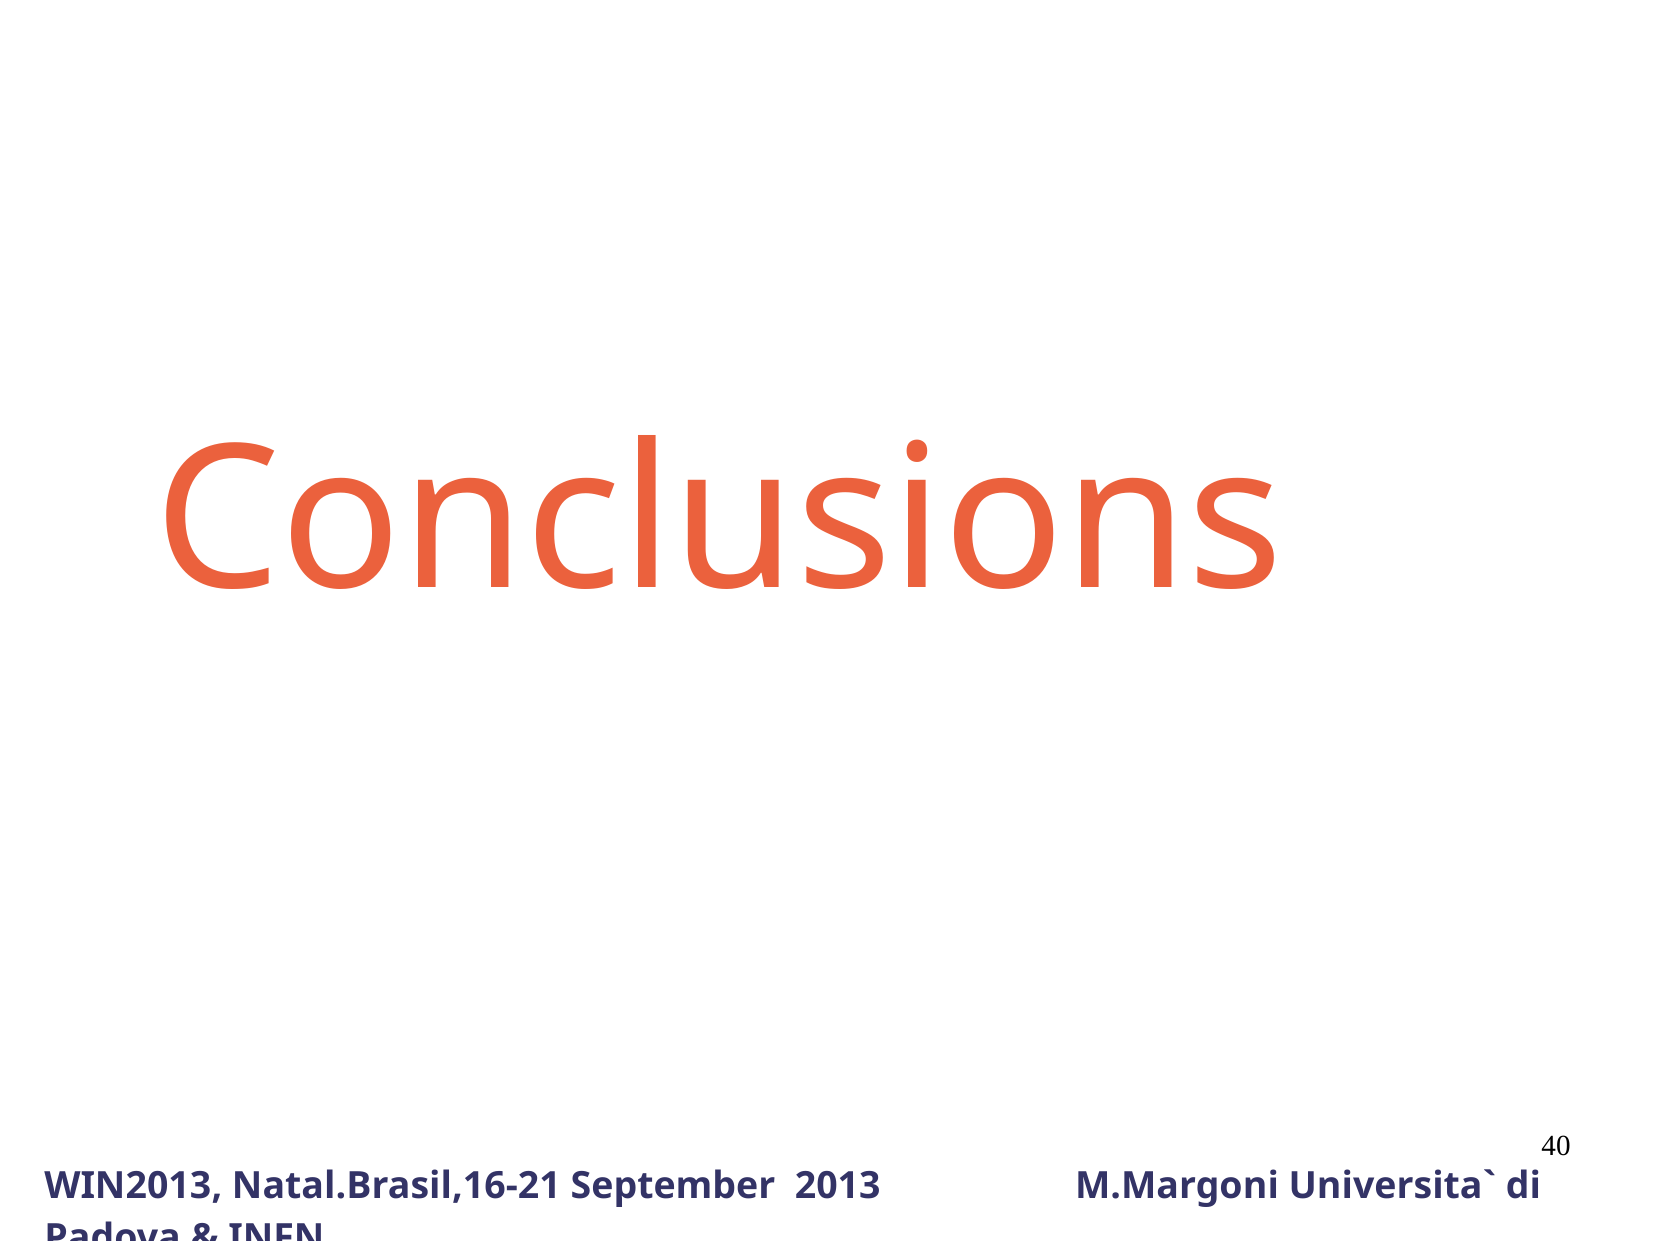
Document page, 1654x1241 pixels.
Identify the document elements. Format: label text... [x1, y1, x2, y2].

text_box WIN2013, Natal.Brasil,16-21 September 2013 M.Margoni Universita` di Padova & INFN [29, 1151, 1625, 1225]
text_box Conclusions [35, 366, 1601, 681]
